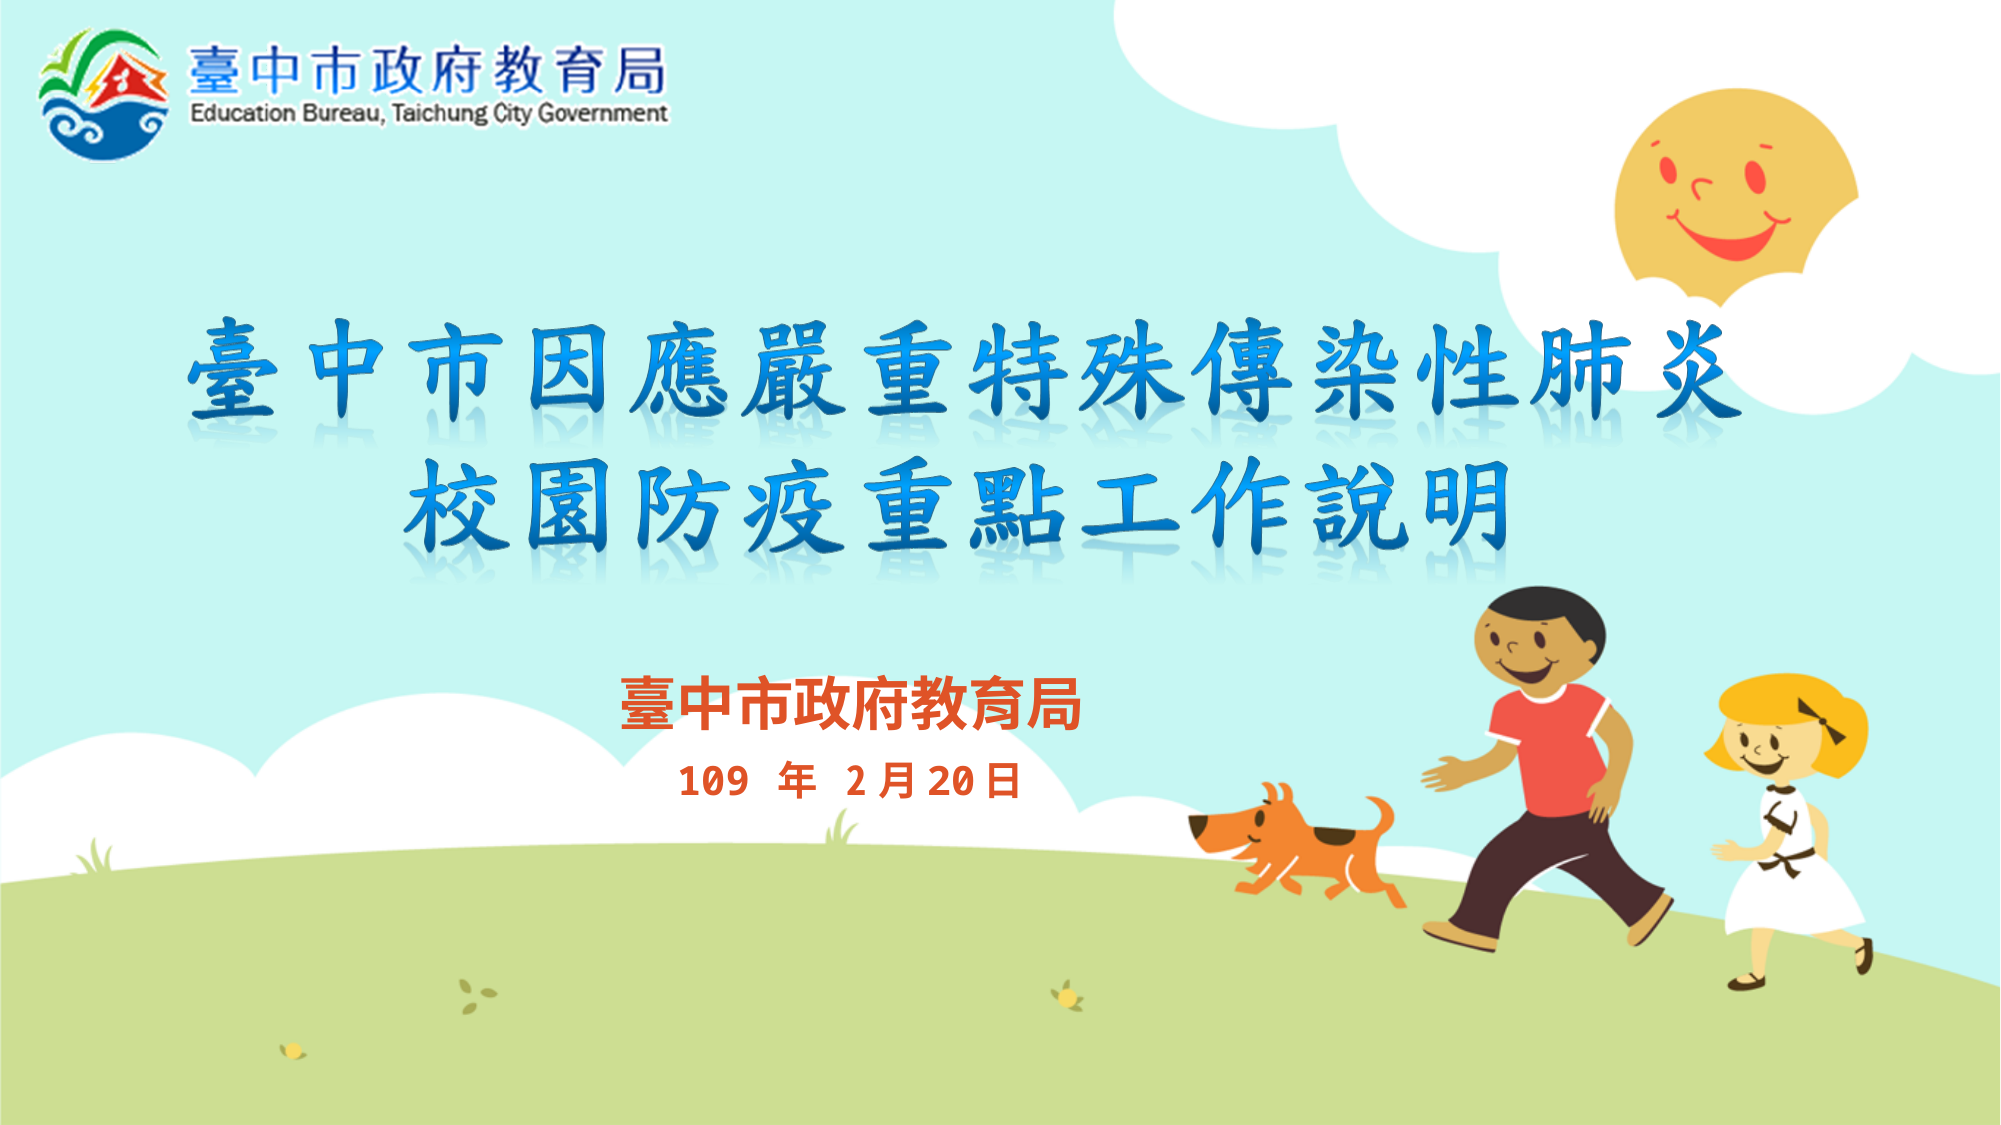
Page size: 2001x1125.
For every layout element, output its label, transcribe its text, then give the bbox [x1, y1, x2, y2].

subtitle 臺中市政府教育局 [270, 667, 1434, 806]
text_box 109 年 2月20日 [384, 752, 1317, 812]
picture [0, 0, 2001, 1125]
